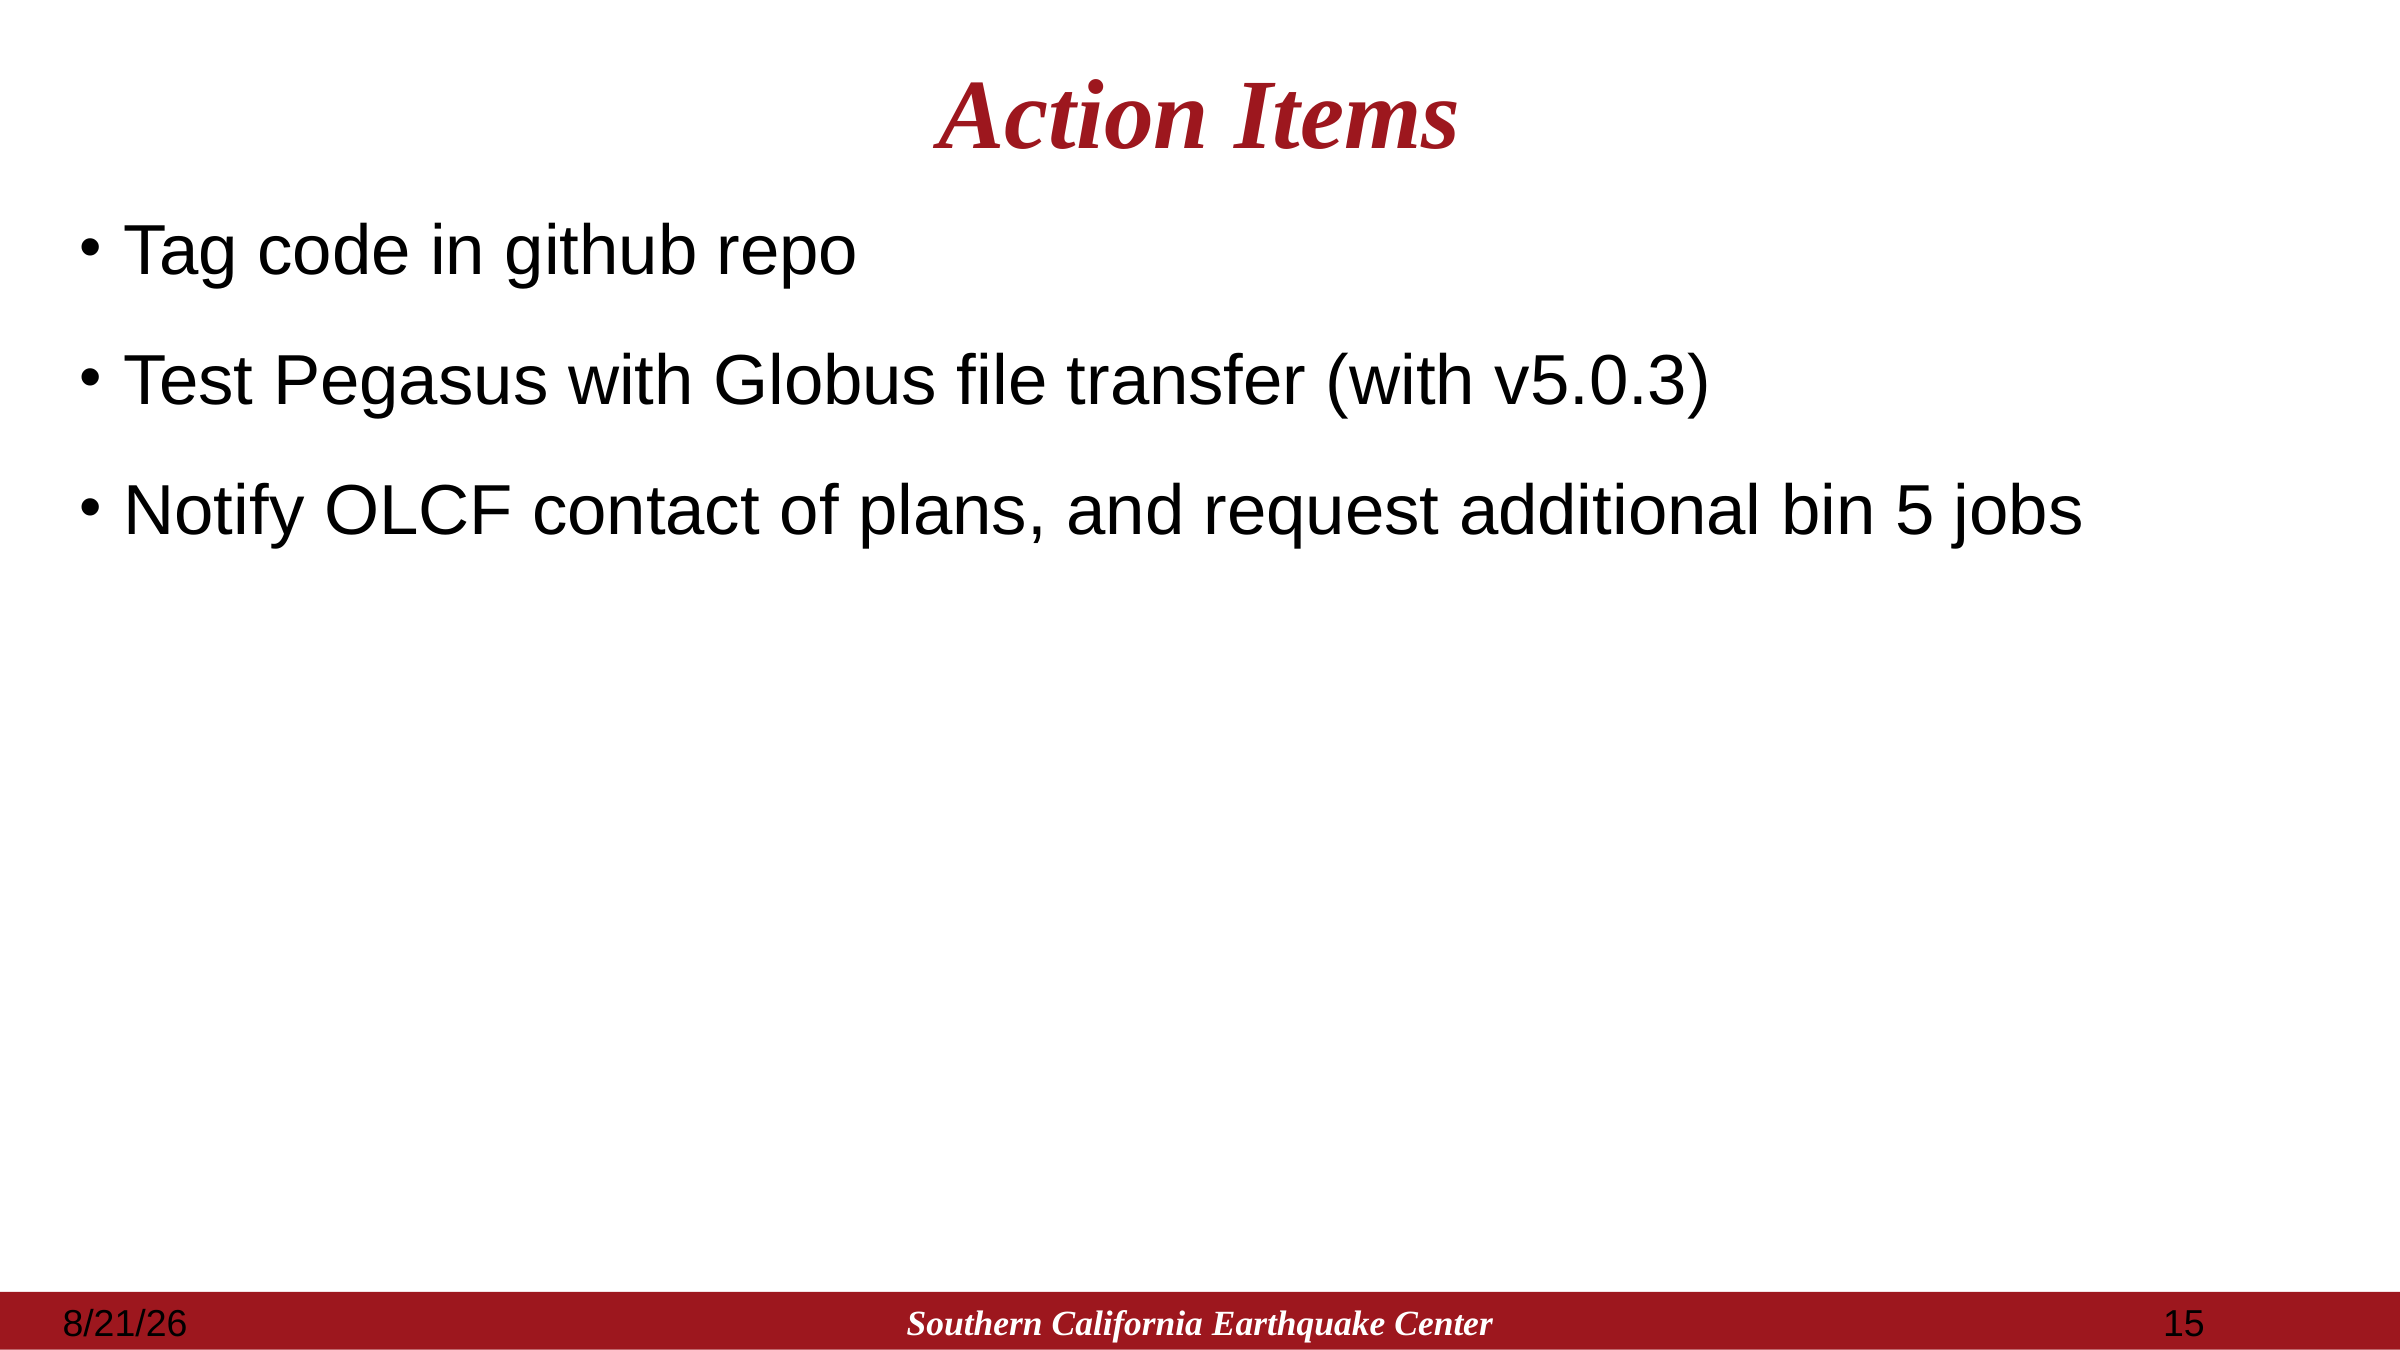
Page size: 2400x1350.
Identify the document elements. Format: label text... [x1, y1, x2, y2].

text_box 04/11/2023 [44, 1303, 320, 1339]
text_box <number> [2145, 1303, 2371, 1339]
text_box Southern California Earthquake Center [794, 1285, 1605, 1350]
text_box Action Items [59, 53, 2341, 180]
text_box Tag code in github repo Test Pegasus with Globus file transfer (with v5.0.3) Notify OLCF contact of plans, and request additional bin 5 jobs [59, 195, 2341, 1260]
